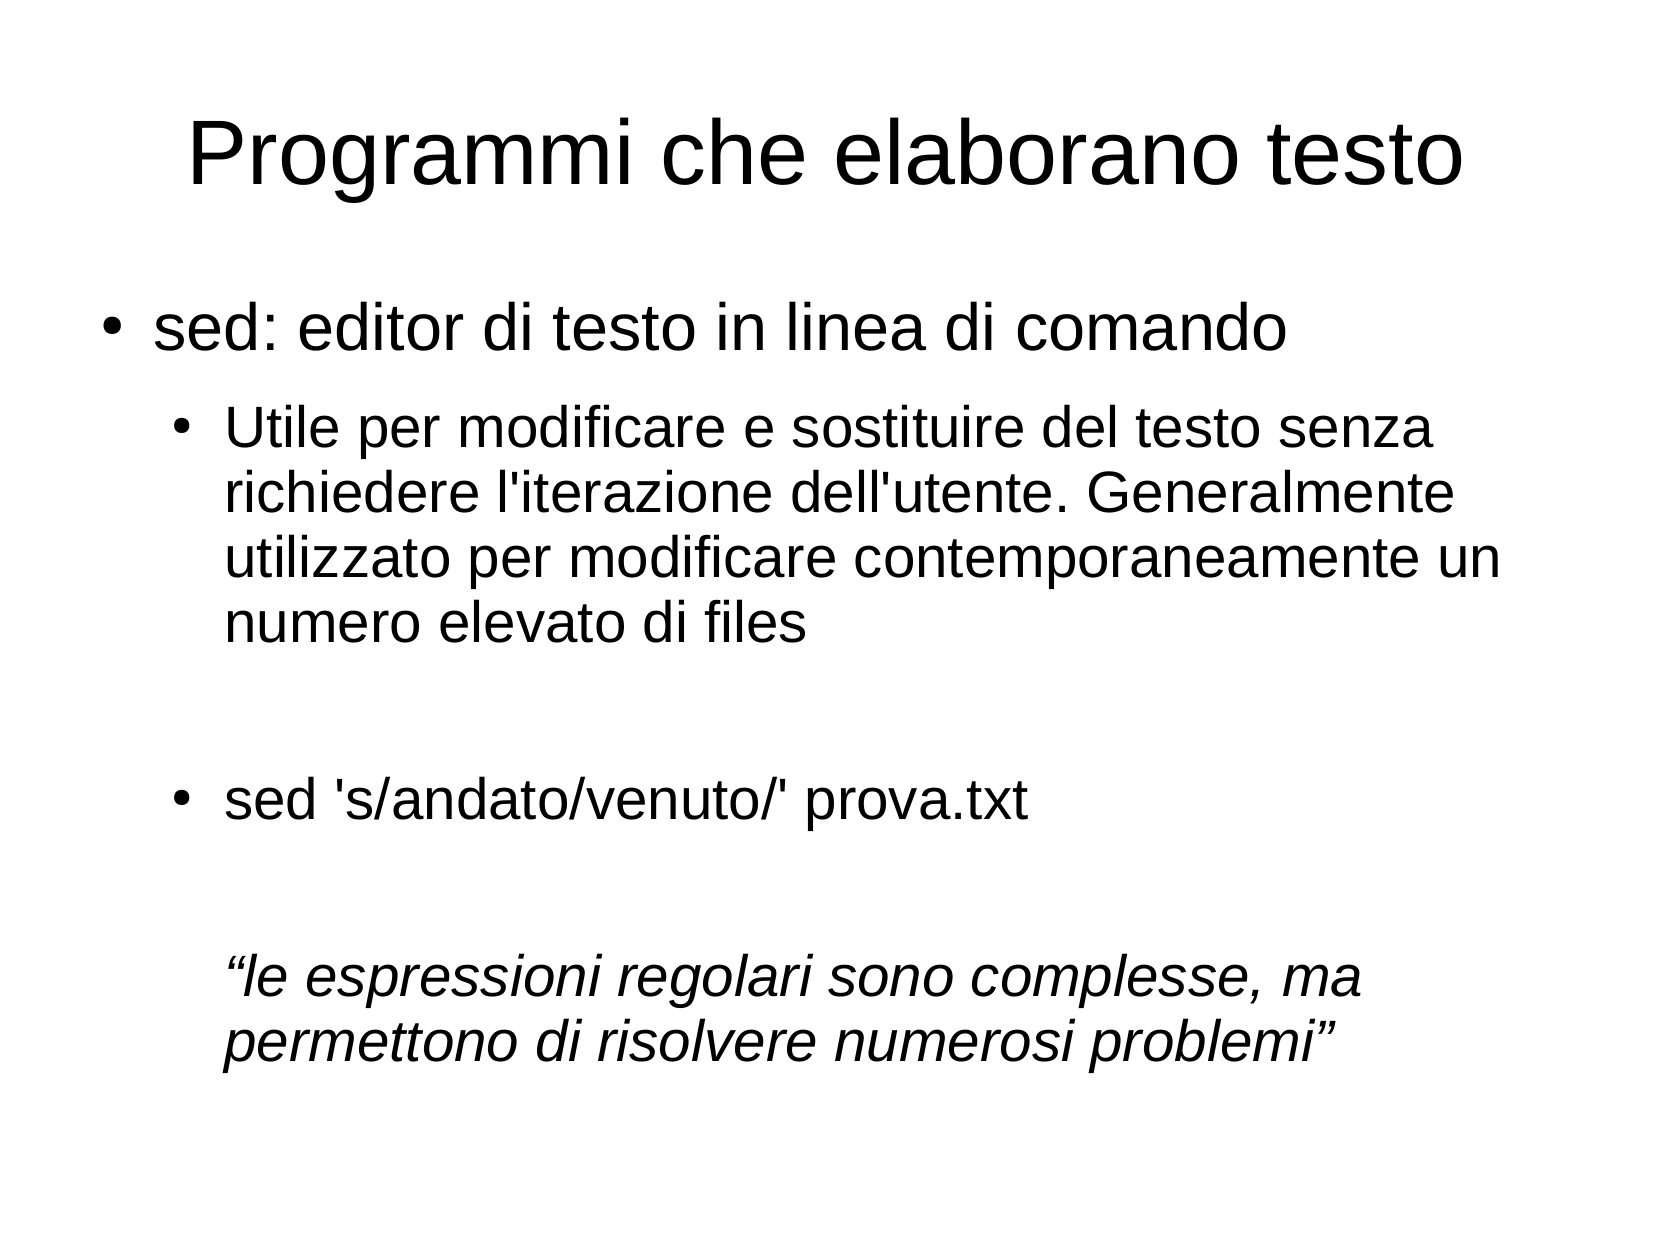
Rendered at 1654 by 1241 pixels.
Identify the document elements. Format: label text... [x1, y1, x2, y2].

list sed: editor di testo in linea di comando Utile per modificare e sostituire del testo senza richiedere l'iterazione dell'utente. Generalmente utilizzato per modificare contemporaneamente un numero elevato di files sed 's/andato/venuto/' prova.txt “le espressioni regolari sono complesse, ma permettono di risolvere numerosi problemi” [82, 290, 1571, 1109]
title Programmi che elaborano testo [82, 56, 1571, 250]
